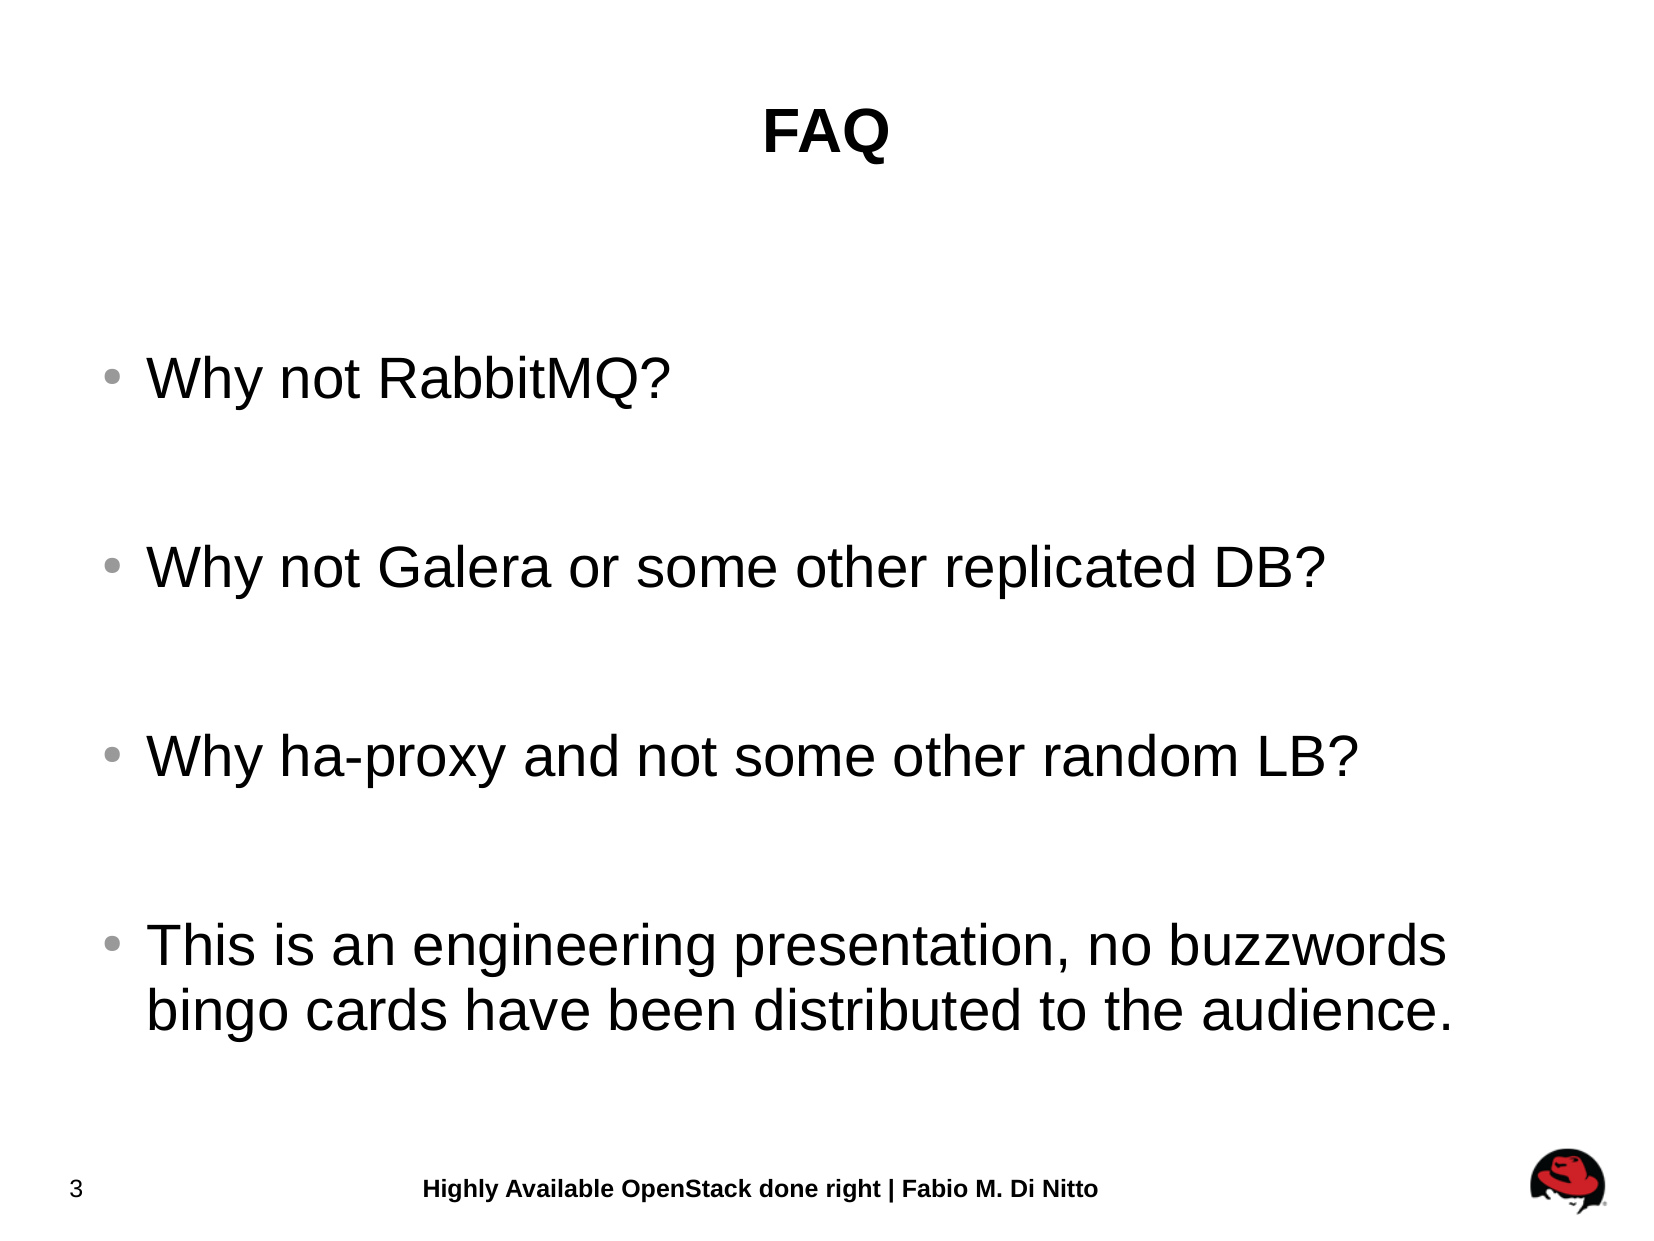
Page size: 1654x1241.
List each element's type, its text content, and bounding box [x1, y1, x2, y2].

list Why not RabbitMQ? Why not Galera or some other replicated DB? Why ha-proxy and not some other random LB? This is an engineering presentation, no buzzwords bingo cards have been distributed to the audience. [86, 345, 1576, 1044]
title FAQ [82, 37, 1571, 226]
picture [1529, 1146, 1613, 1224]
